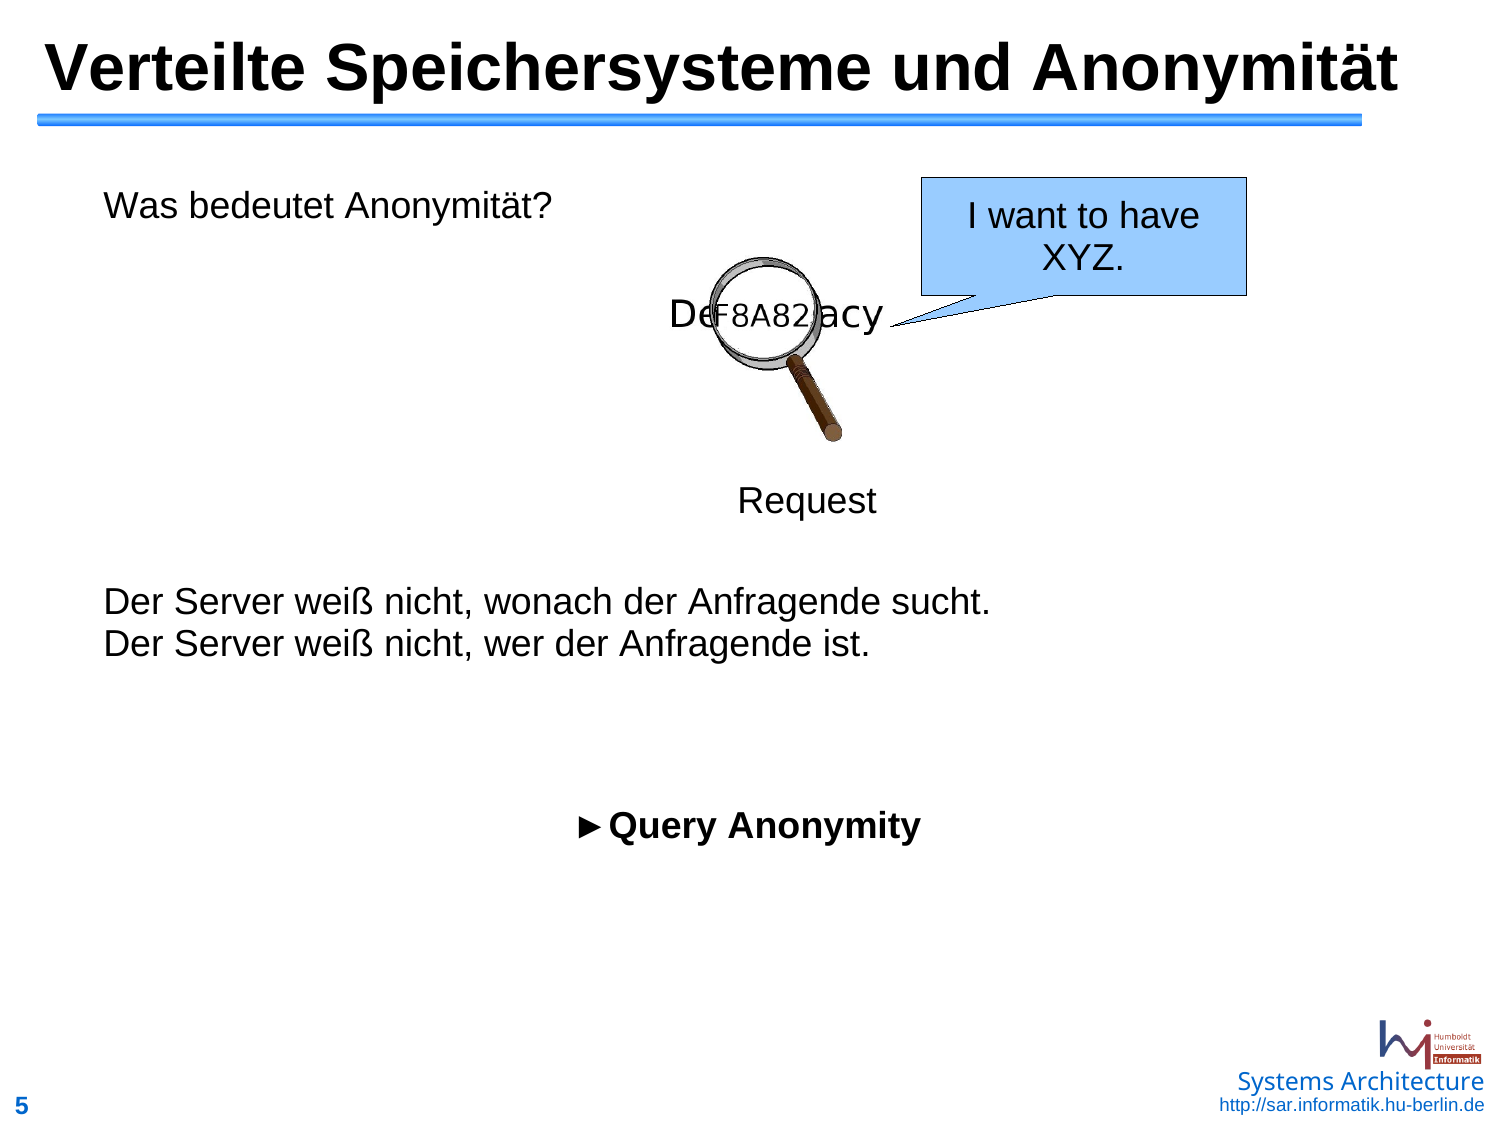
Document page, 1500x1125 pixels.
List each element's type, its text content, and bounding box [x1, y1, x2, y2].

text_box Request [722, 472, 892, 530]
text_box Was bedeutet Anonymität? [88, 177, 568, 235]
title Verteilte Speichersysteme und Anonymität [29, 20, 1500, 114]
text_box Der Server weiß nicht, wonach der Anfragende sucht. Der Server weiß nicht, wer der Anfragende ist. [88, 572, 1029, 672]
text_box ►Query Anonymity [556, 797, 935, 856]
picture [665, 255, 886, 443]
text_box I want to have XYZ. [890, 177, 1247, 327]
picture [1376, 1016, 1483, 1071]
